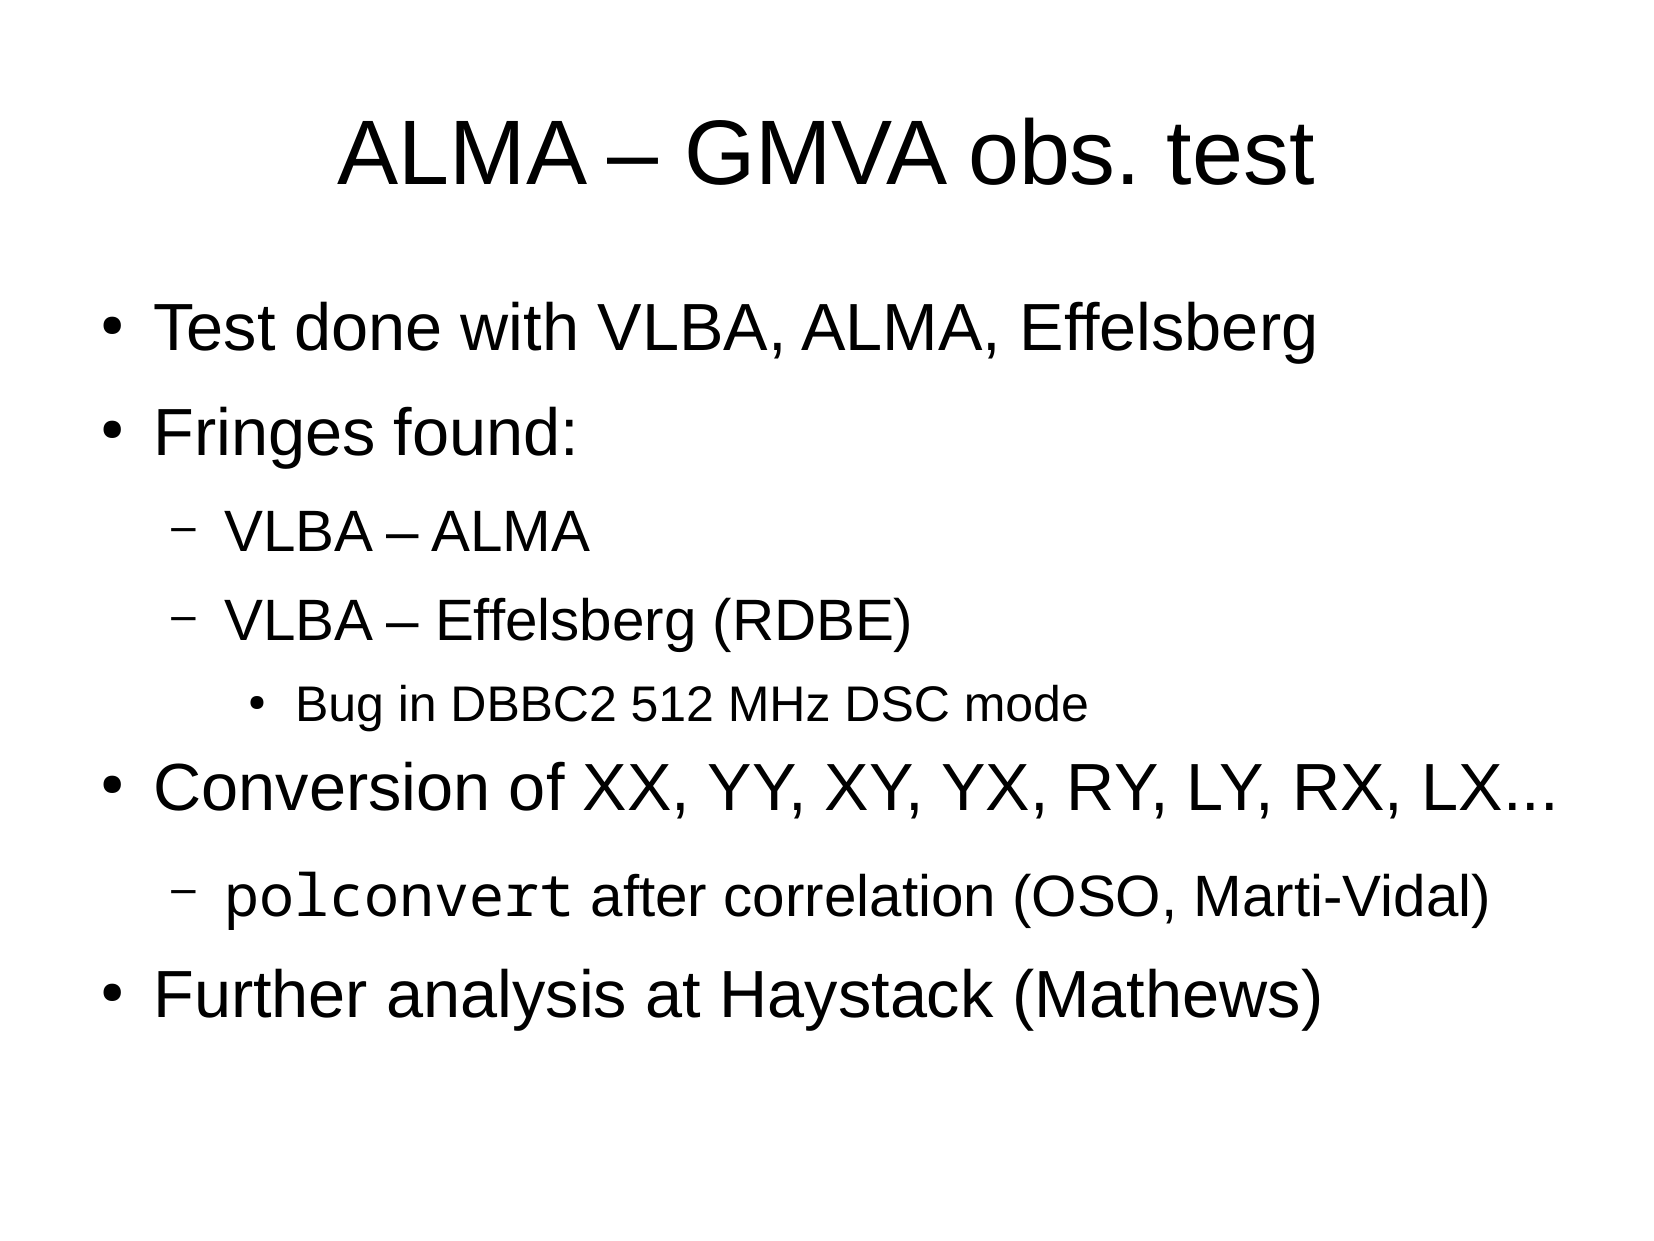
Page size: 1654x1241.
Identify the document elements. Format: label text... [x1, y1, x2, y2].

list Test done with VLBA, ALMA, Effelsberg Fringes found: VLBA – ALMA VLBA – Effelsberg (RDBE) Bug in DBBC2 512 MHz DSC mode Conversion of XX, YY, XY, YX, RY, LY, RX, LX... polconvert after correlation (OSO, Marti-Vidal) Further analysis at Haystack (Mathews) [82, 290, 1571, 1109]
title ALMA – GMVA obs. test [82, 49, 1571, 257]
